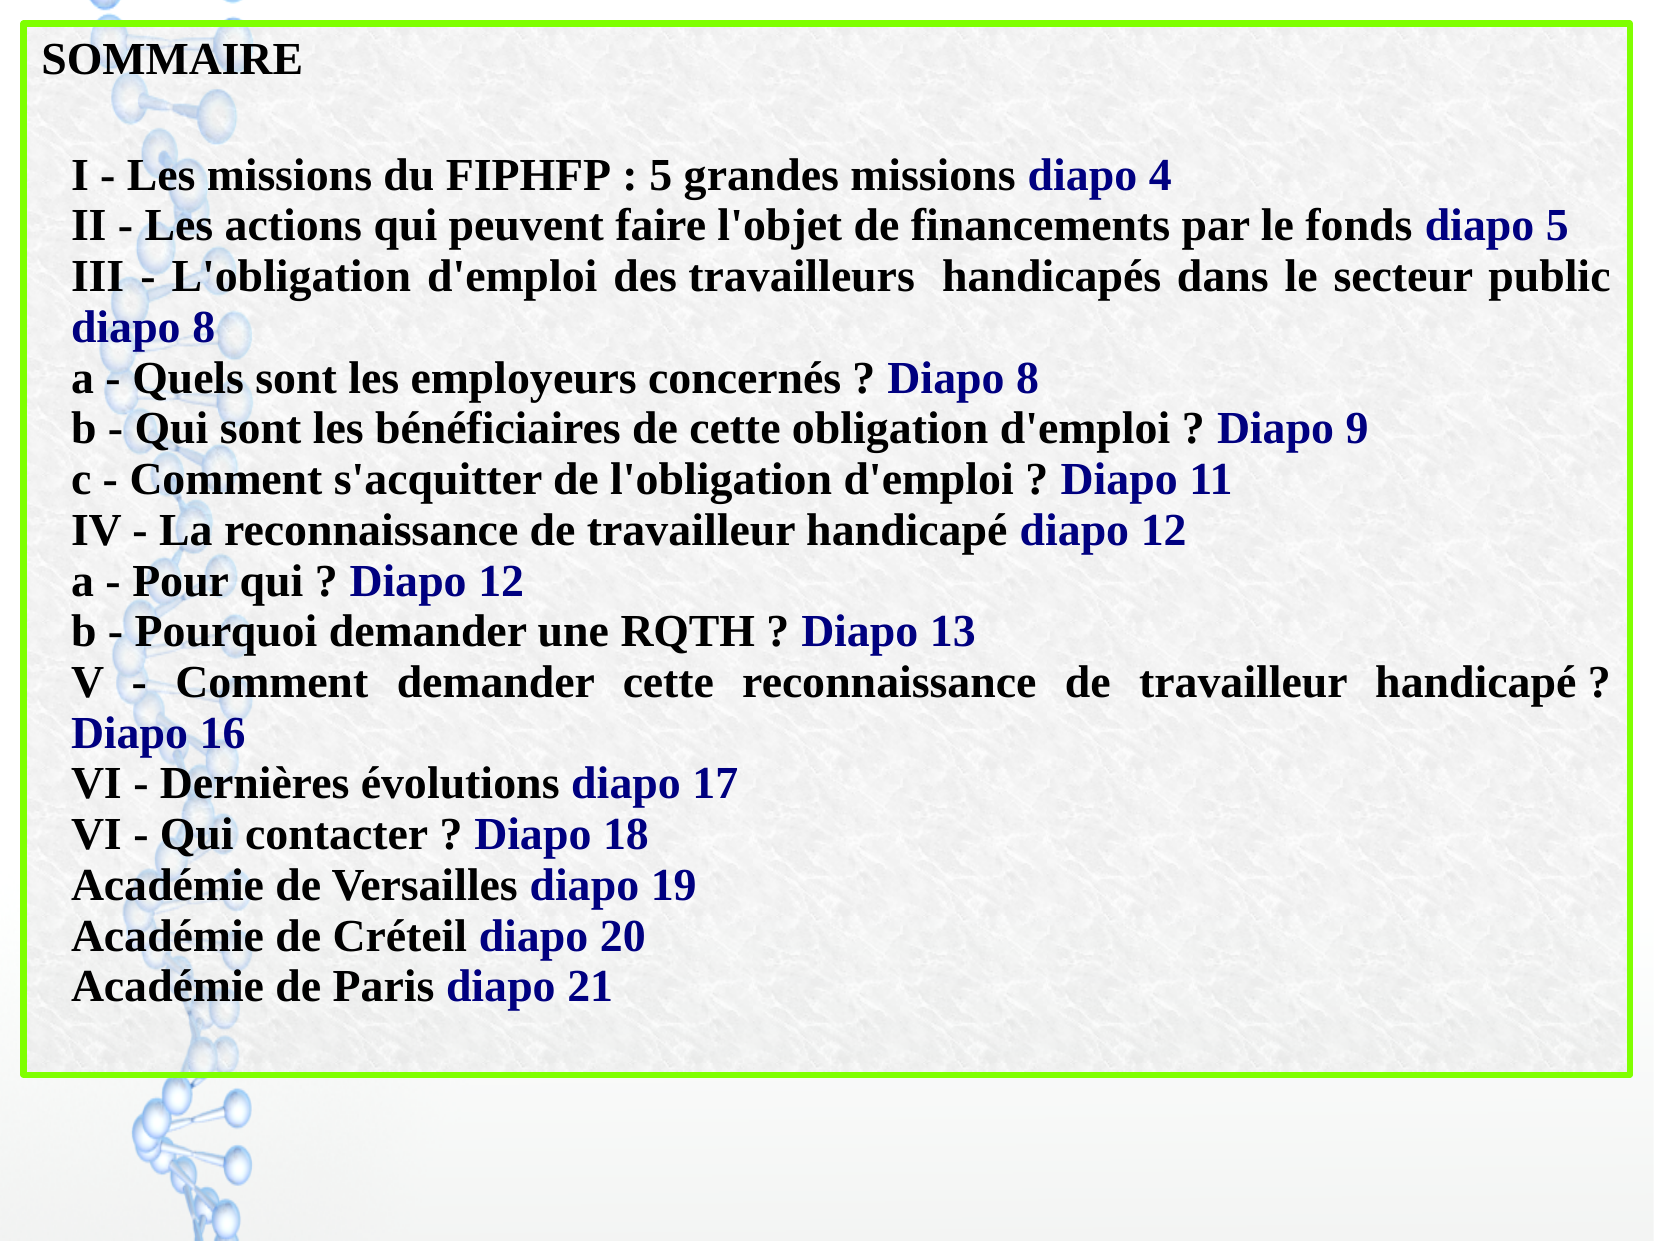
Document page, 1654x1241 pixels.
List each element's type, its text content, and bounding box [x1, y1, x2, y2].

picture [0, 0, 1654, 1241]
text_box SOMMAIRE I - Les missions du FIPHFP : 5 grandes missions diapo 4 II - Les actions qui peuvent faire l'objet de financements par le fonds diapo 5 III - L'obligation d'emploi des travailleurs handicapés dans le secteur public diapo 8 a - Quels sont les employeurs concernés ? Diapo 8 b - Qui sont les bénéficiaires de cette obligation d'emploi ? Diapo 9 c - Comment s'acquitter de l'obligation d'emploi ? Diapo 11 IV - La reconnaissance de travailleur handicapé diapo 12 a - Pour qui ? Diapo 12 b - Pourquoi demander une RQTH ? Diapo 13 V - Comment demander cette reconnaissance de travailleur handicapé ? Diapo 16 VI - Dernières évolutions diapo 17 VI - Qui contacter ? Diapo 18 Académie de Versailles diapo 19 Académie de Créteil diapo 20 Académie de Paris diapo 21 [23, 23, 1630, 1075]
